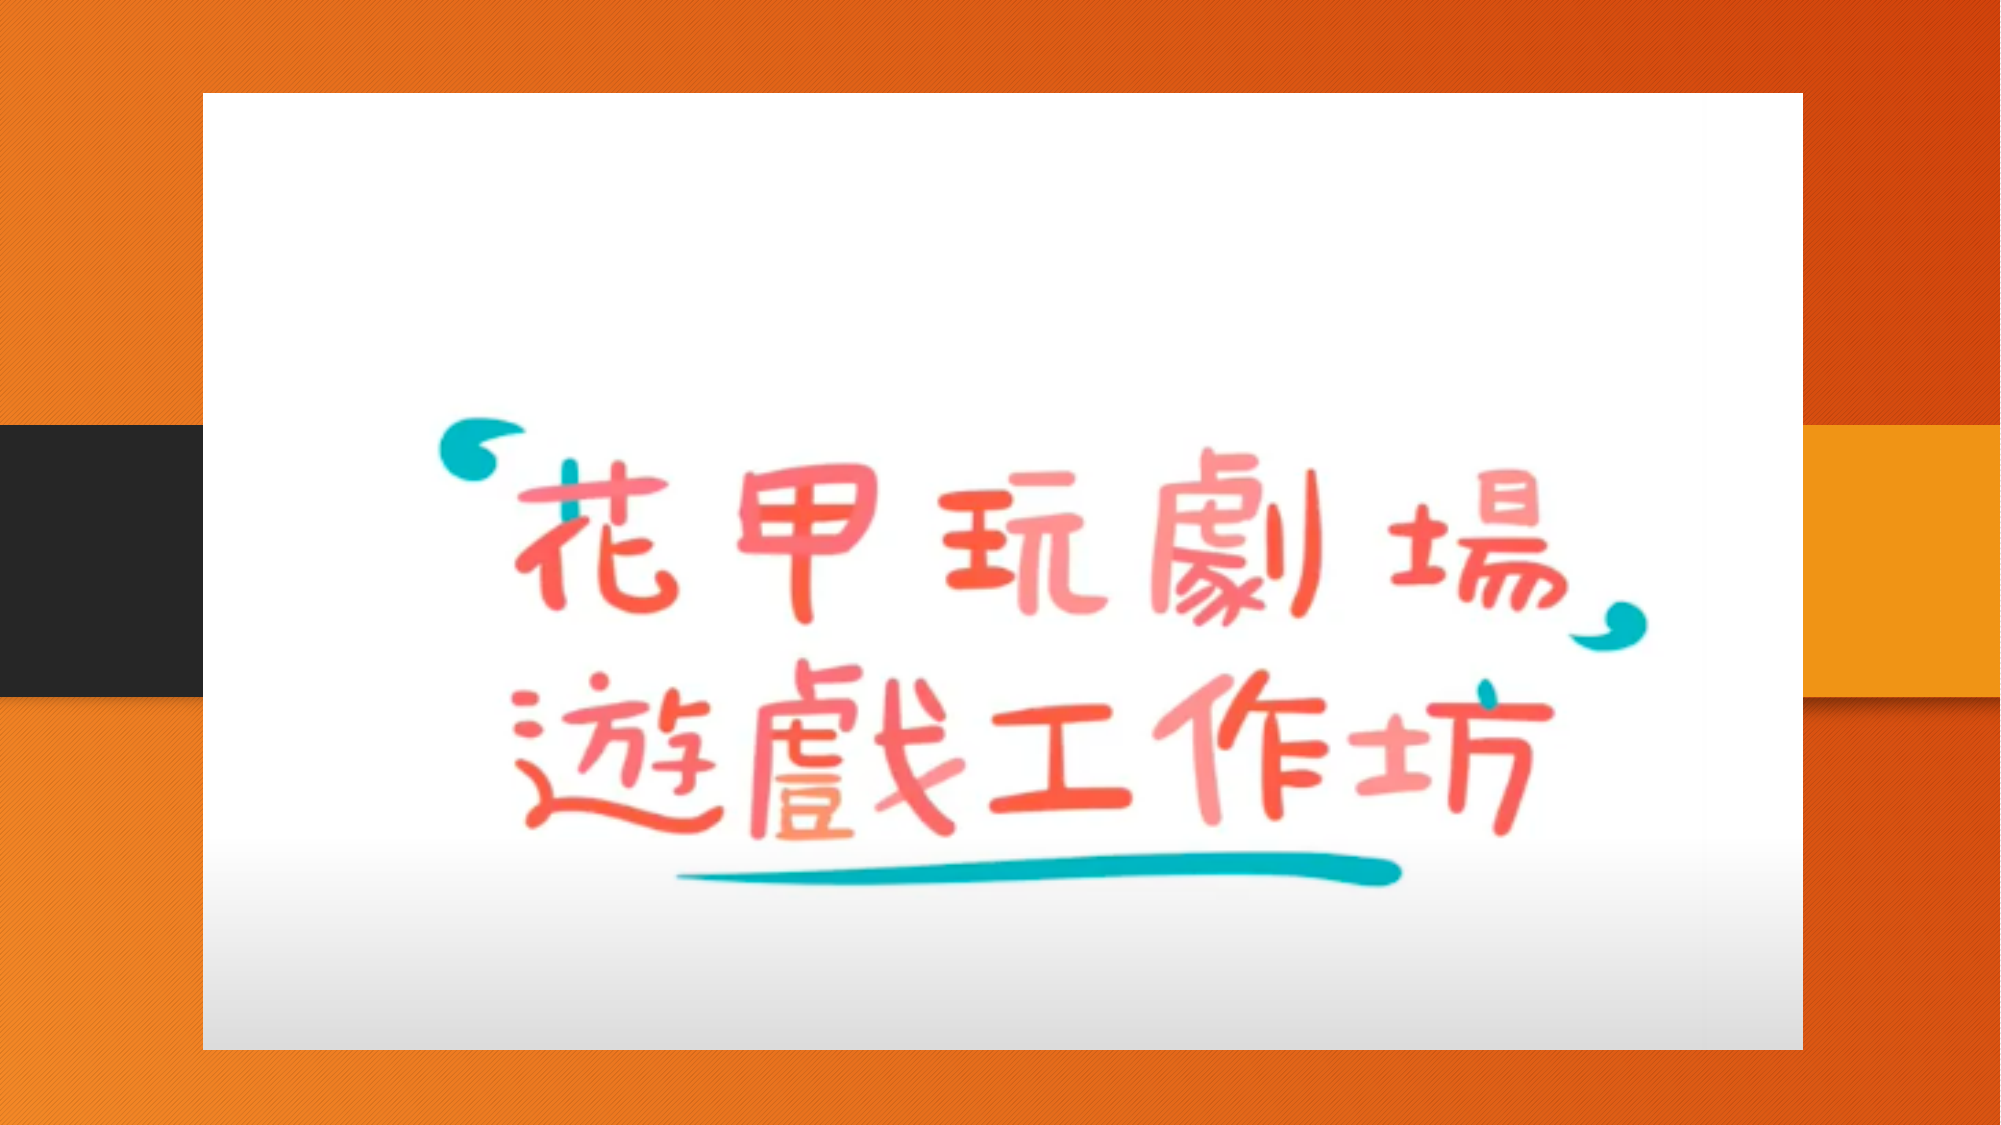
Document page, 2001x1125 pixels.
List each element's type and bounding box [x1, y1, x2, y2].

picture [203, 94, 1803, 1051]
